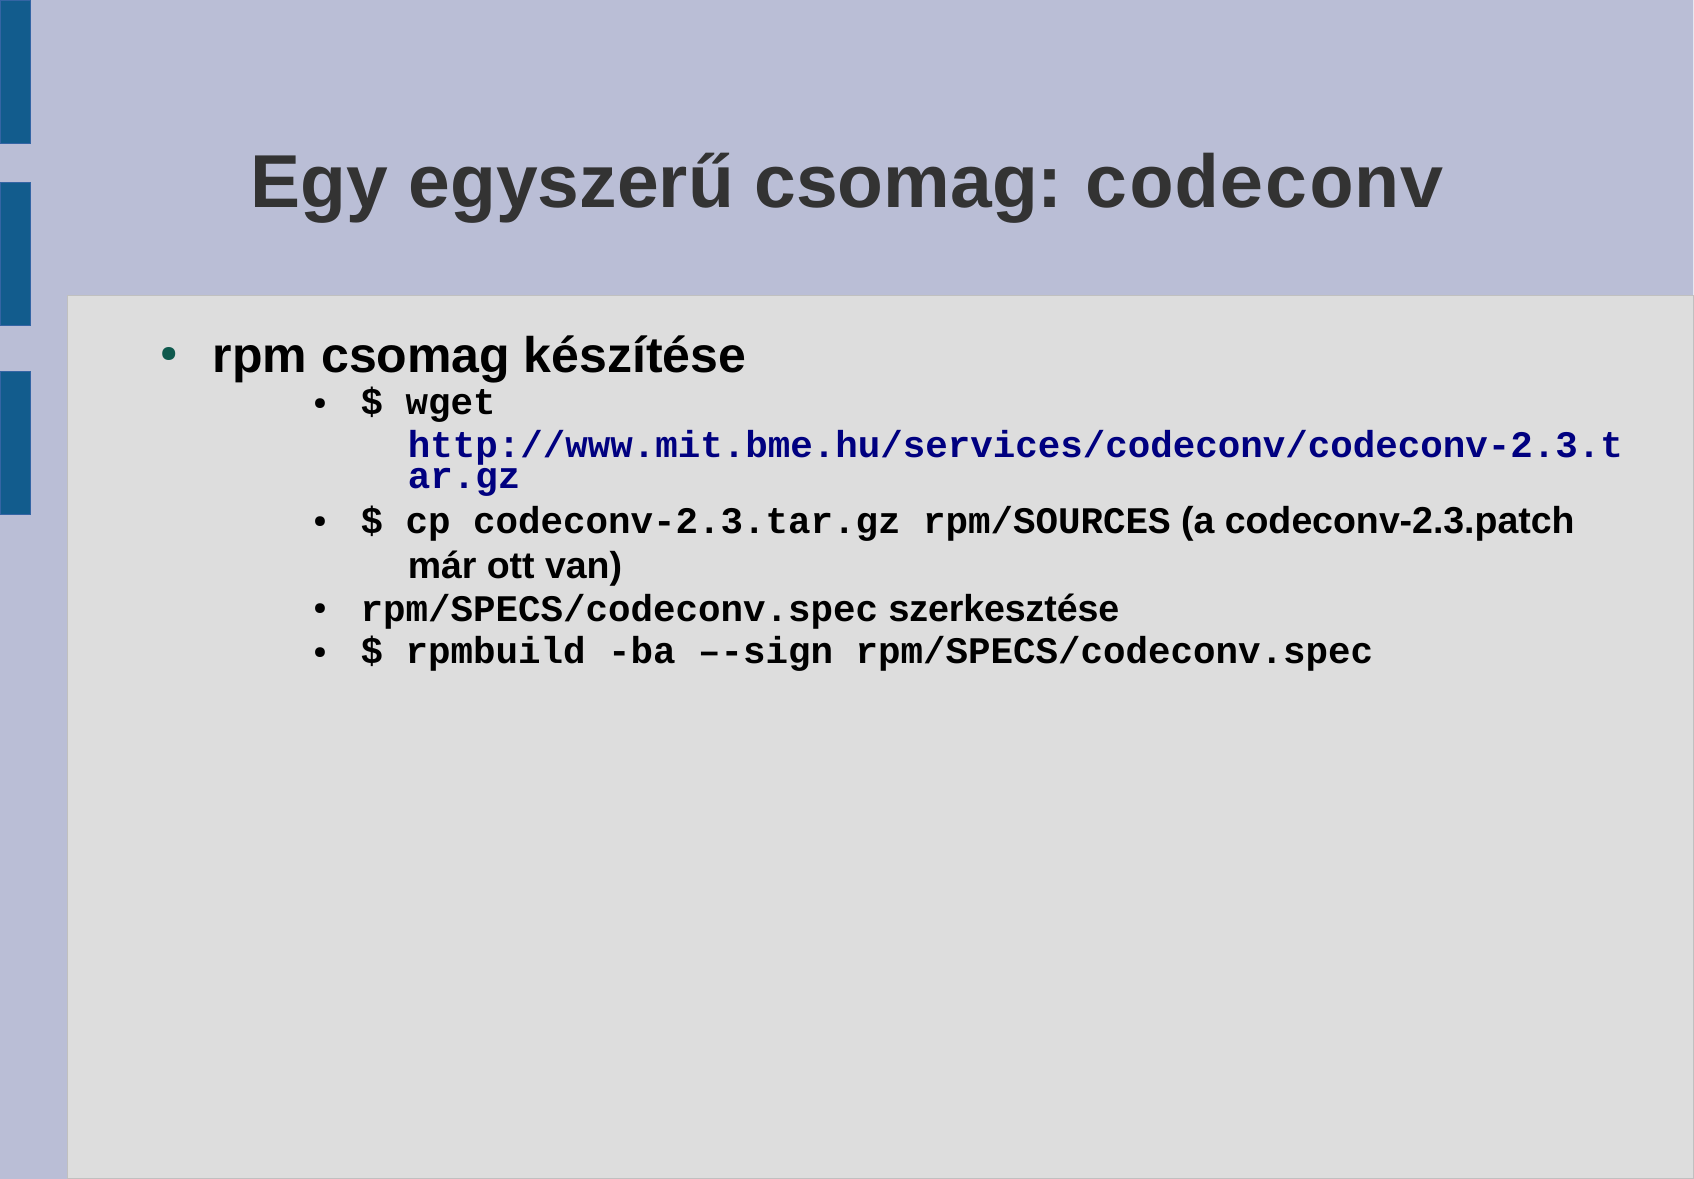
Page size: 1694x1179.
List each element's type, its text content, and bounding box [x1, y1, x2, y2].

list rpm csomag készítése $ wget http://www.mit.bme.hu/services/codeconv/codeconv-2.3.tar.gz $ cp codeconv-2.3.tar.gz rpm/SOURCES (a codeconv-2.3.patch már ott van) rpm/SPECS/codeconv.spec szerkesztése $ rpmbuild -ba –-sign rpm/SPECS/codeconv.spec [124, 327, 1625, 1071]
title Egy egyszerű csomag: codeconv [124, 86, 1571, 284]
